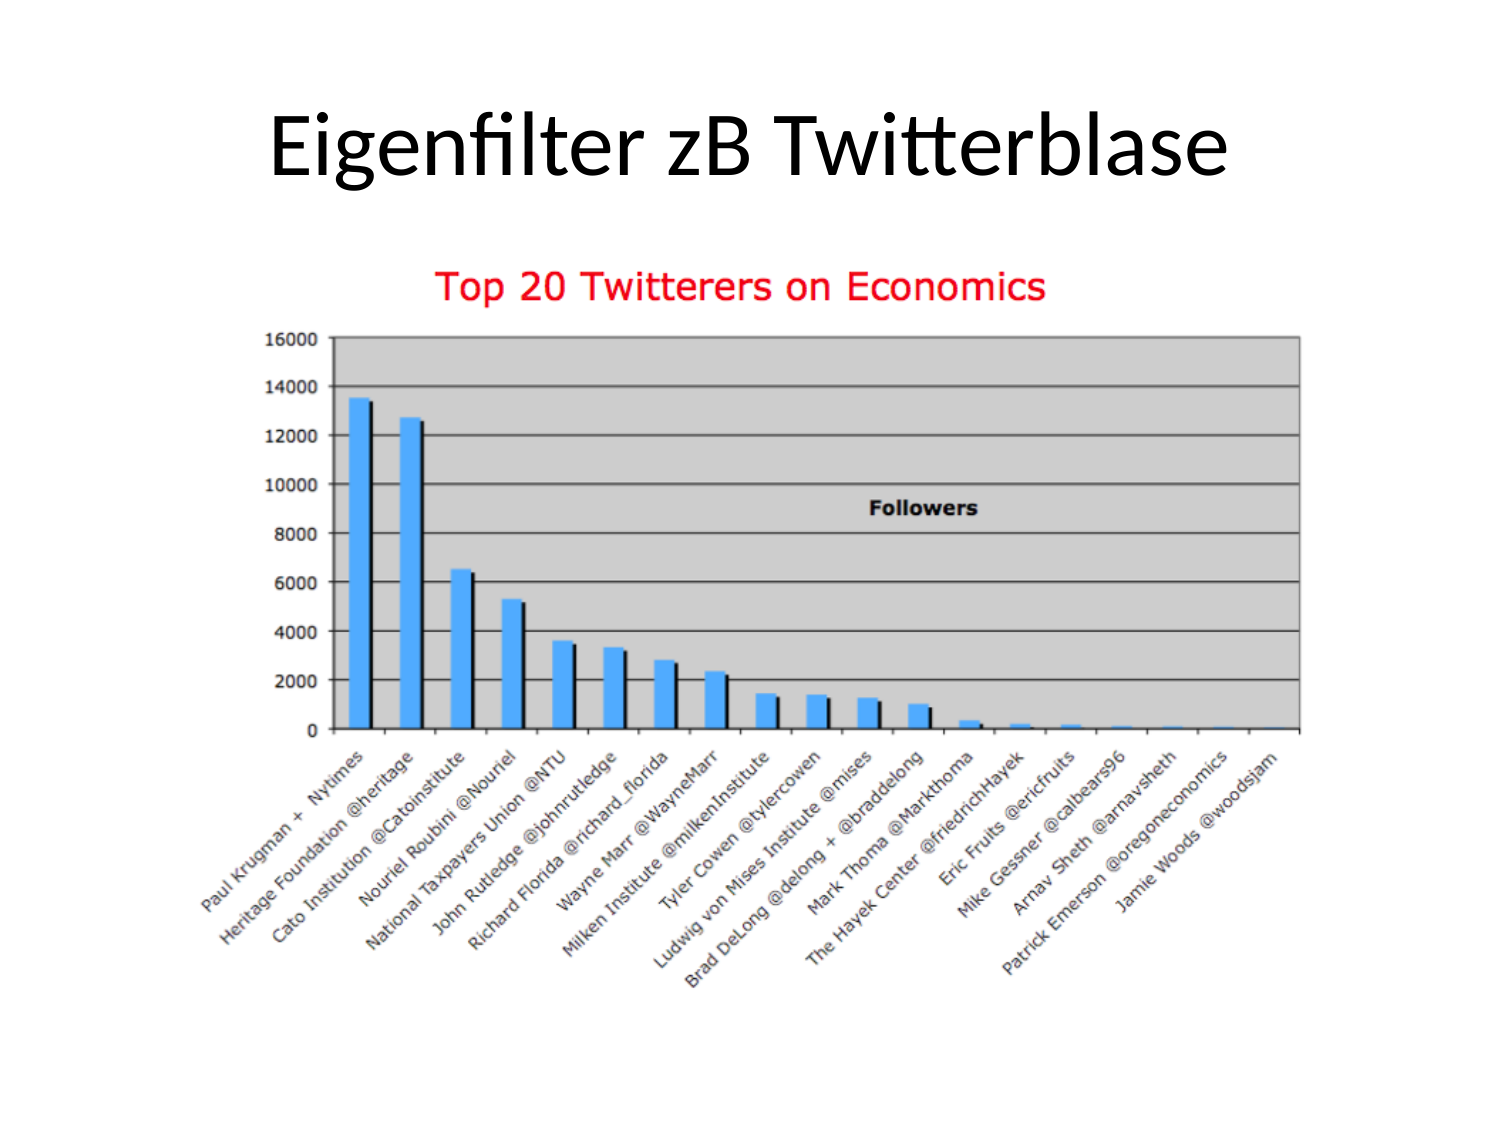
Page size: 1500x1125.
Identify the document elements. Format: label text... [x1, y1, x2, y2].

title Eigenfilter zB Twitterblase [75, 45, 1426, 233]
picture [191, 262, 1309, 1005]
